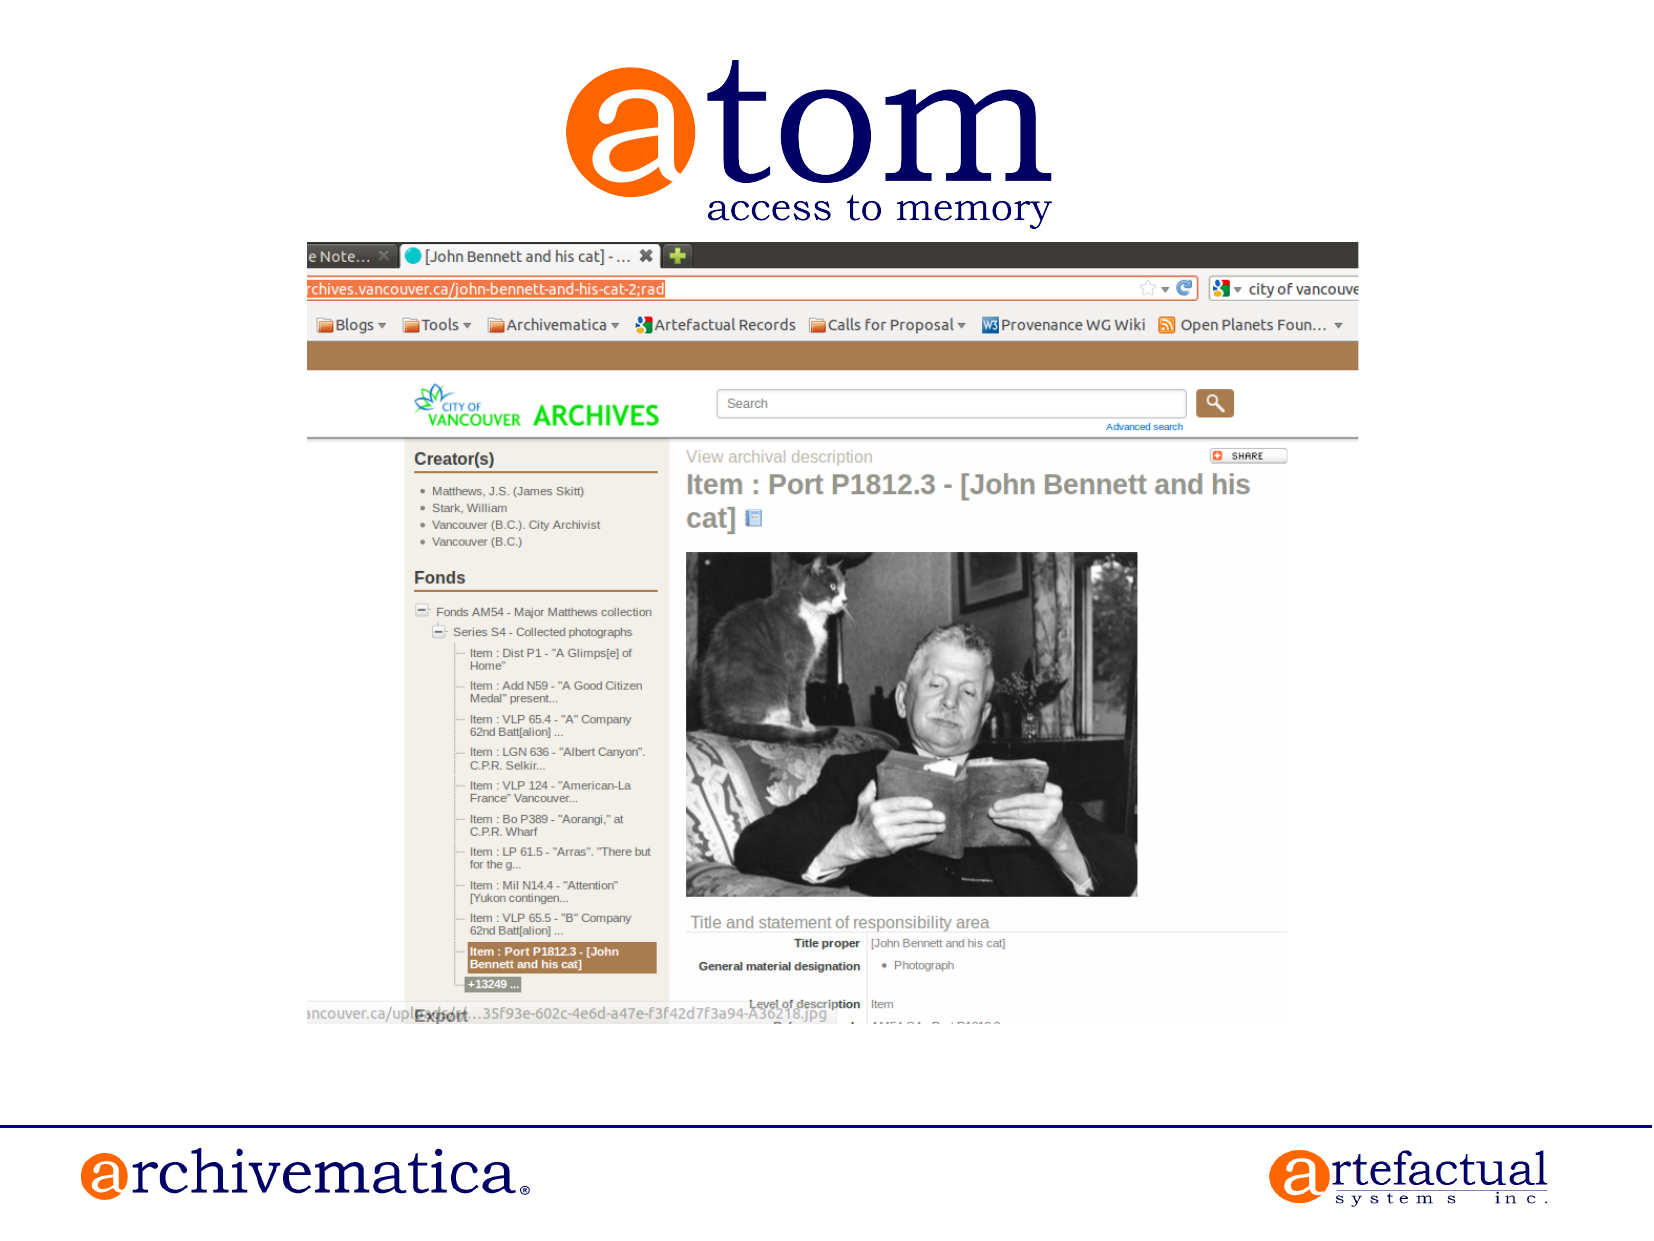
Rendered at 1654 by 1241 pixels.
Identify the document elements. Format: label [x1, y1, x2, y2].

picture [81, 1133, 531, 1216]
picture [1262, 1142, 1559, 1214]
picture [307, 242, 1359, 1024]
picture [566, 60, 1052, 229]
